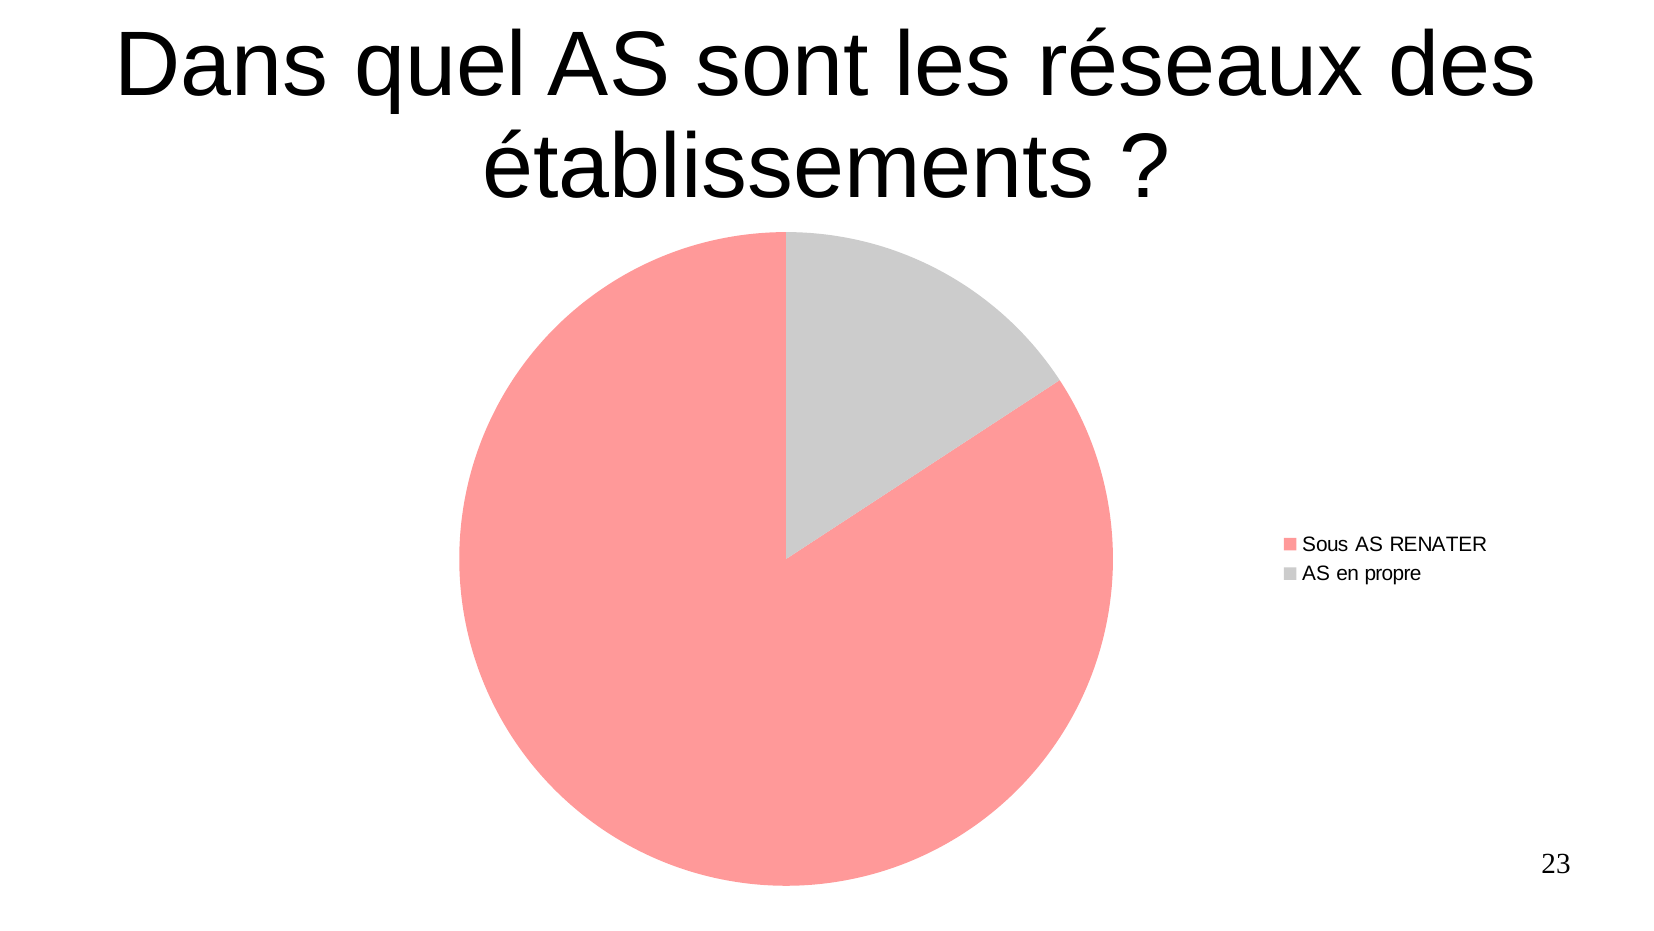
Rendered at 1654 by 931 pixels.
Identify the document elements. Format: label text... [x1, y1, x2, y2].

chart [295, 218, 1506, 900]
title Dans quel AS sont les réseaux des établissements ? [82, 12, 1571, 218]
